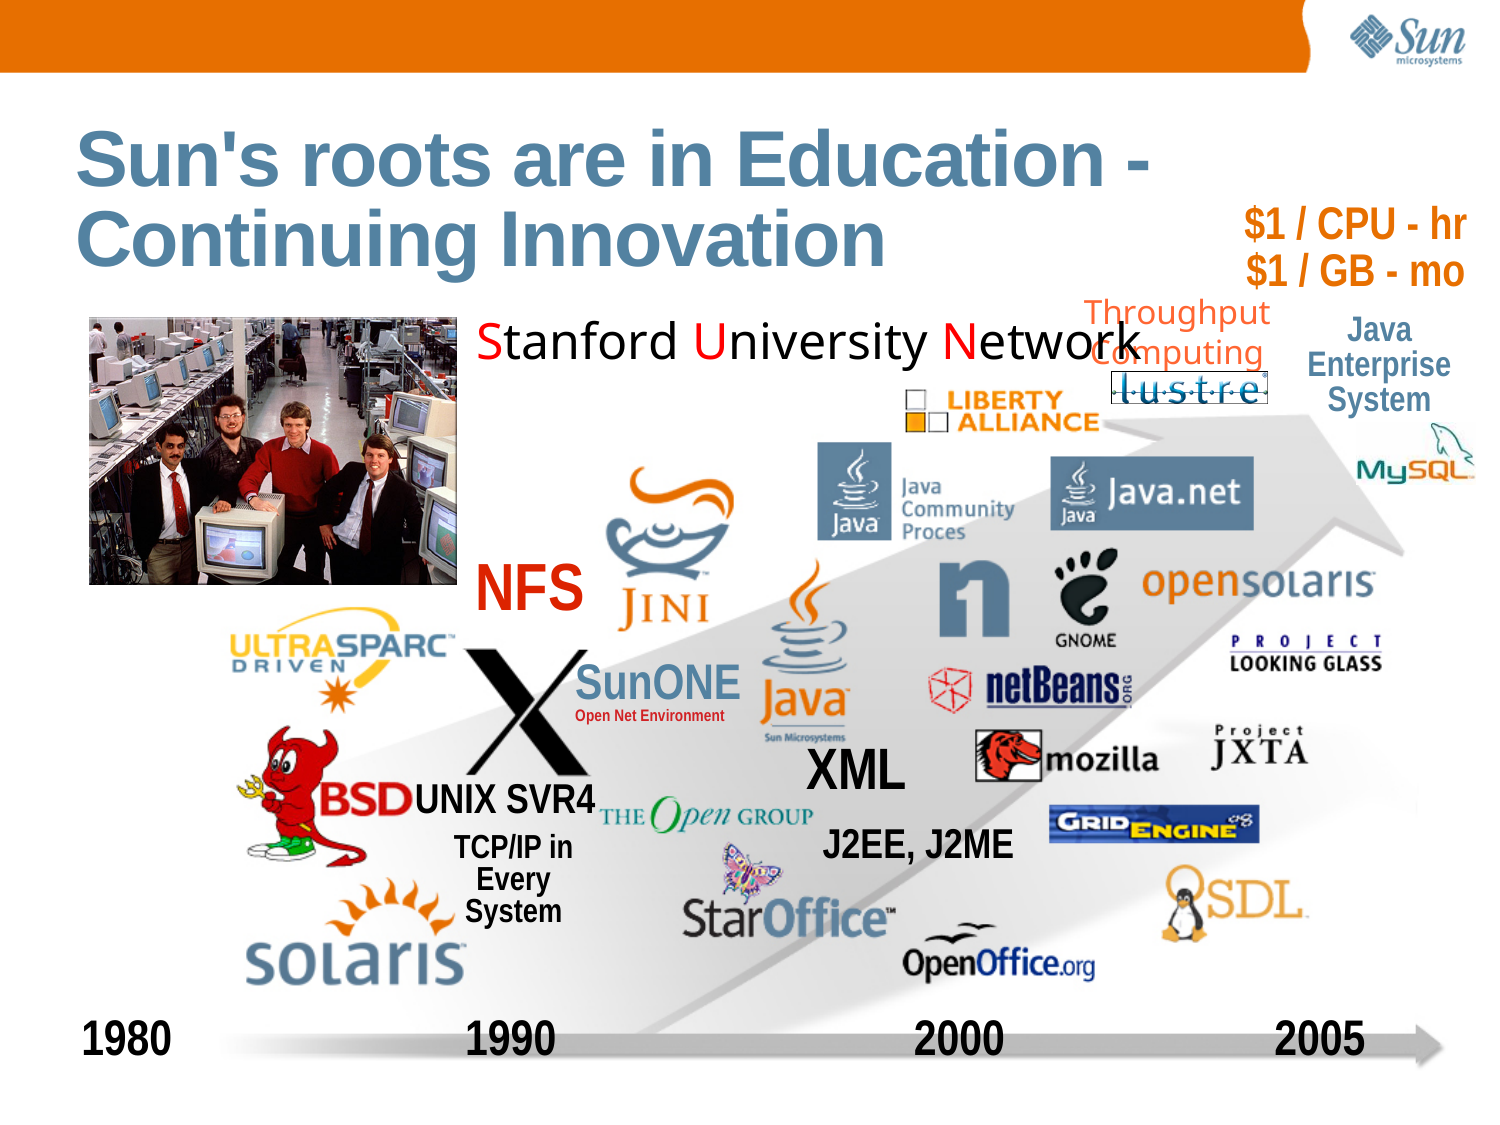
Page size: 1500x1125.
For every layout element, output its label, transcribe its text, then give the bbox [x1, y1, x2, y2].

text_box J2EE, J2ME [822, 826, 1015, 875]
text_box UNIX SVR4 [415, 781, 599, 831]
text_box SunONE Open Net Environment [575, 663, 743, 755]
picture [89, 317, 1497, 1078]
text_box Java Enterprise System [1307, 312, 1490, 428]
text_box 1990 [465, 1016, 566, 1075]
text_box XML [779, 719, 935, 827]
text_box NFS [452, 537, 608, 644]
title Sun's roots are in Education - Continuing Innovation [75, 123, 1437, 296]
text_box Throughput Computing [1083, 291, 1256, 365]
text_box 2000 [913, 1016, 1015, 1075]
picture [0, 0, 1500, 75]
text_box 2005 [1274, 1016, 1375, 1075]
text_box Stanford University Network [476, 312, 1096, 371]
text_box 1980 [81, 1016, 182, 1075]
text_box $1 / CPU - hr $1 / GB - mo [1211, 192, 1500, 306]
text_box TCP/IP in Every System [429, 827, 599, 934]
